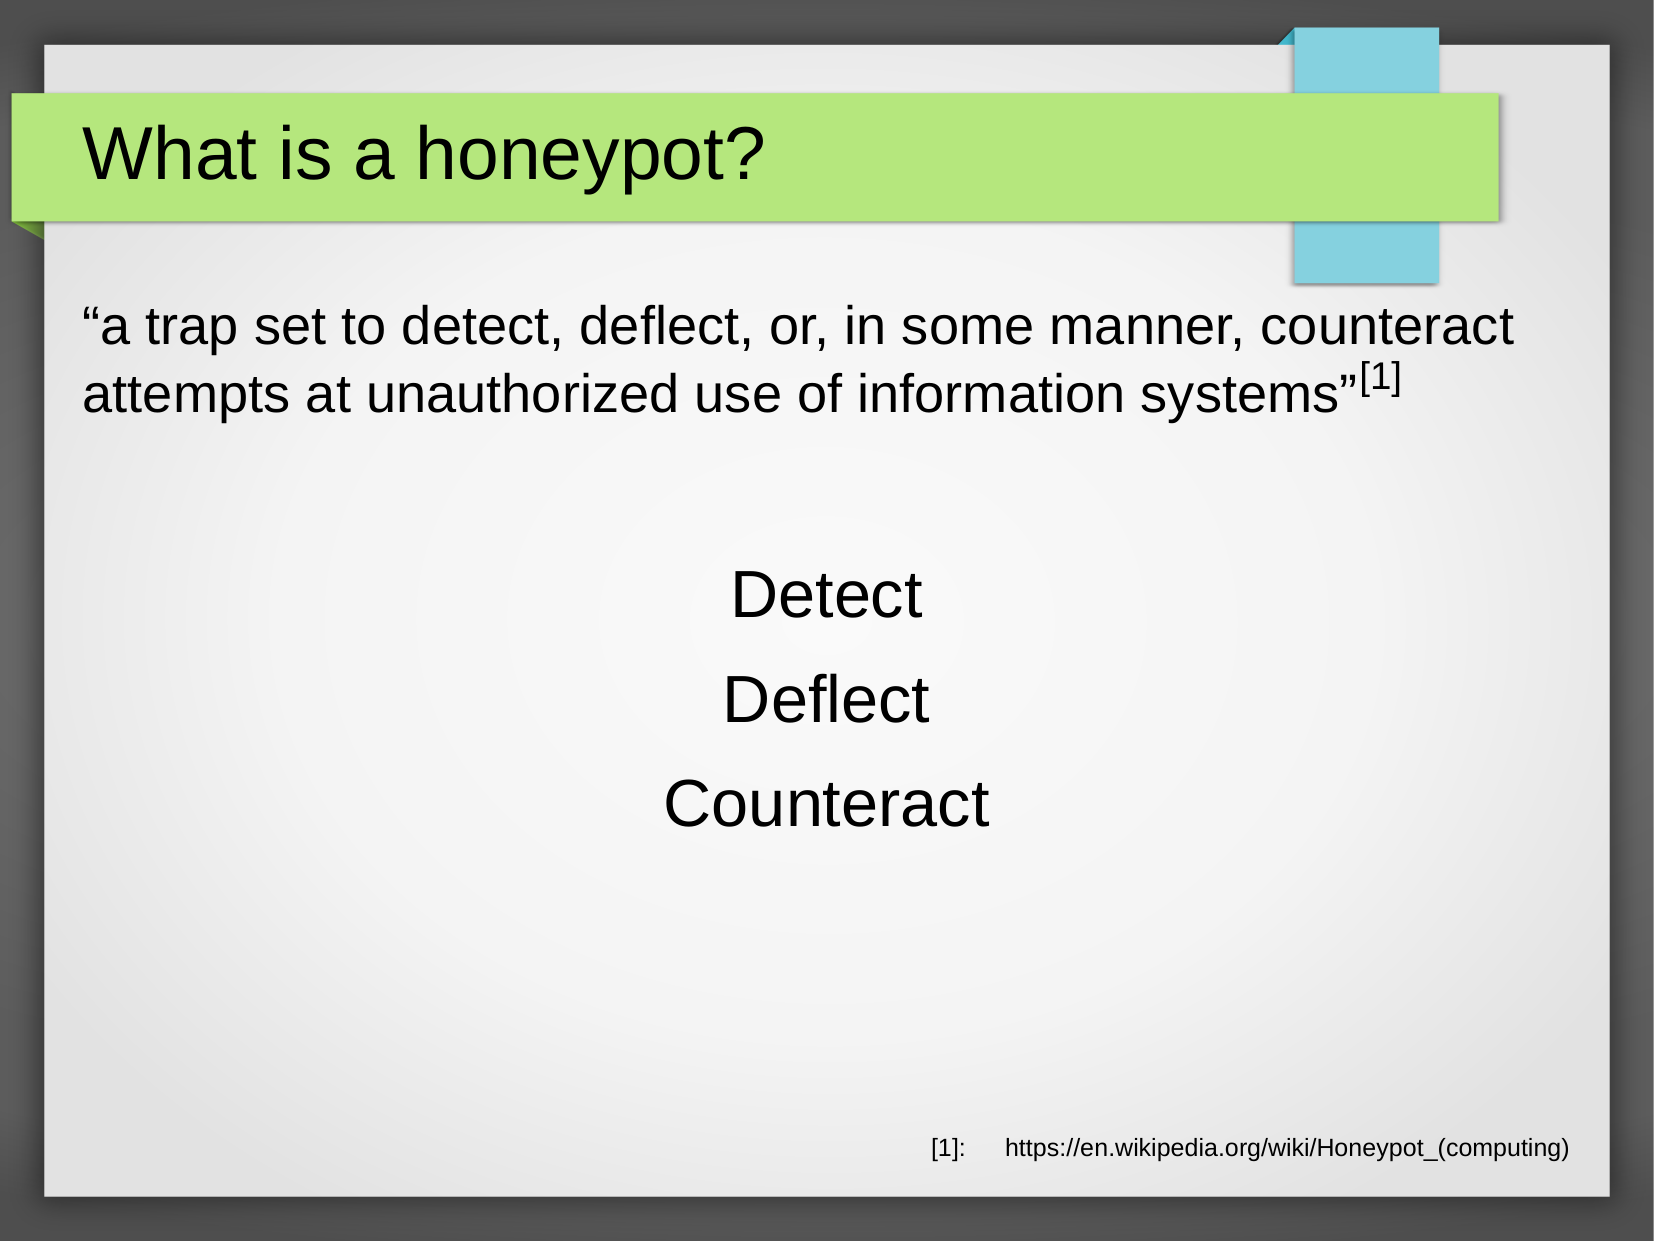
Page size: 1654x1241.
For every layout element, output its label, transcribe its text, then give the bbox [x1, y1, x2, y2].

picture [0, 0, 1654, 1241]
title What is a honeypot? [82, 94, 1264, 213]
list [1]: https://en.wikipedia.org/wiki/Honeypot_(computing) [82, 1133, 1571, 1168]
list “a trap set to detect, deflect, or, in some manner, counteract attempts at unauthorized use of information systems”[1] Detect Deflect Counteract [82, 295, 1571, 1063]
